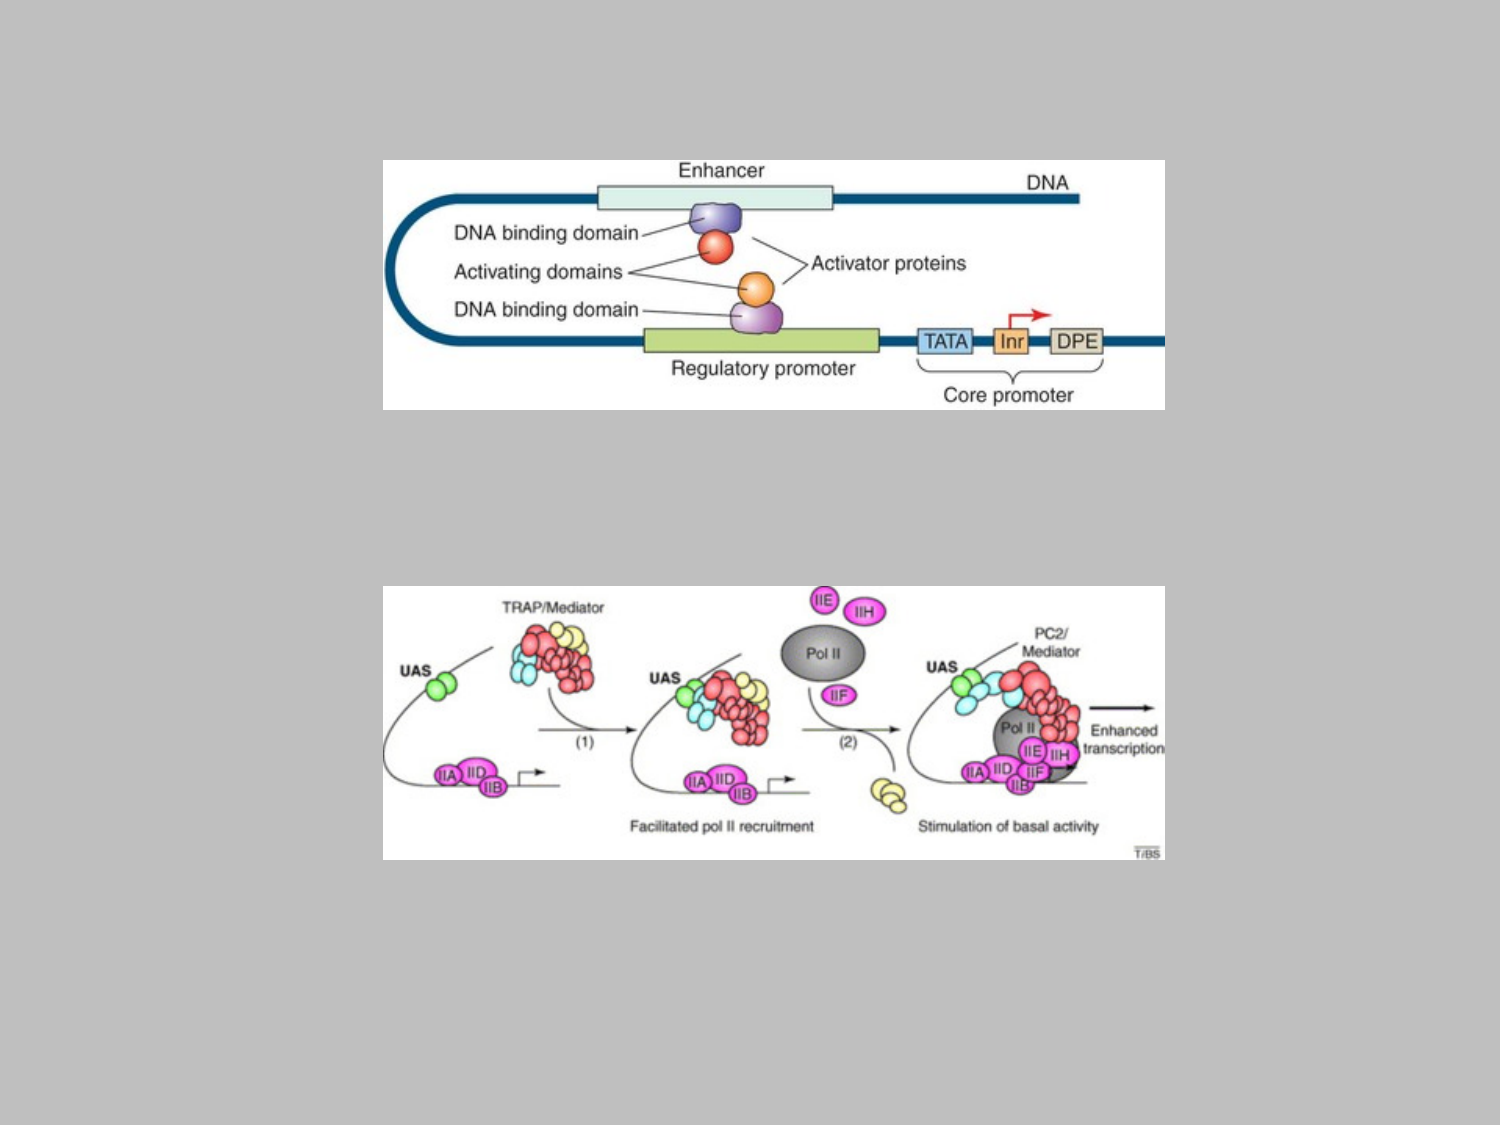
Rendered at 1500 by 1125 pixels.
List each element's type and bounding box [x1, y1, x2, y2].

picture [383, 586, 1165, 860]
picture [383, 160, 1165, 410]
